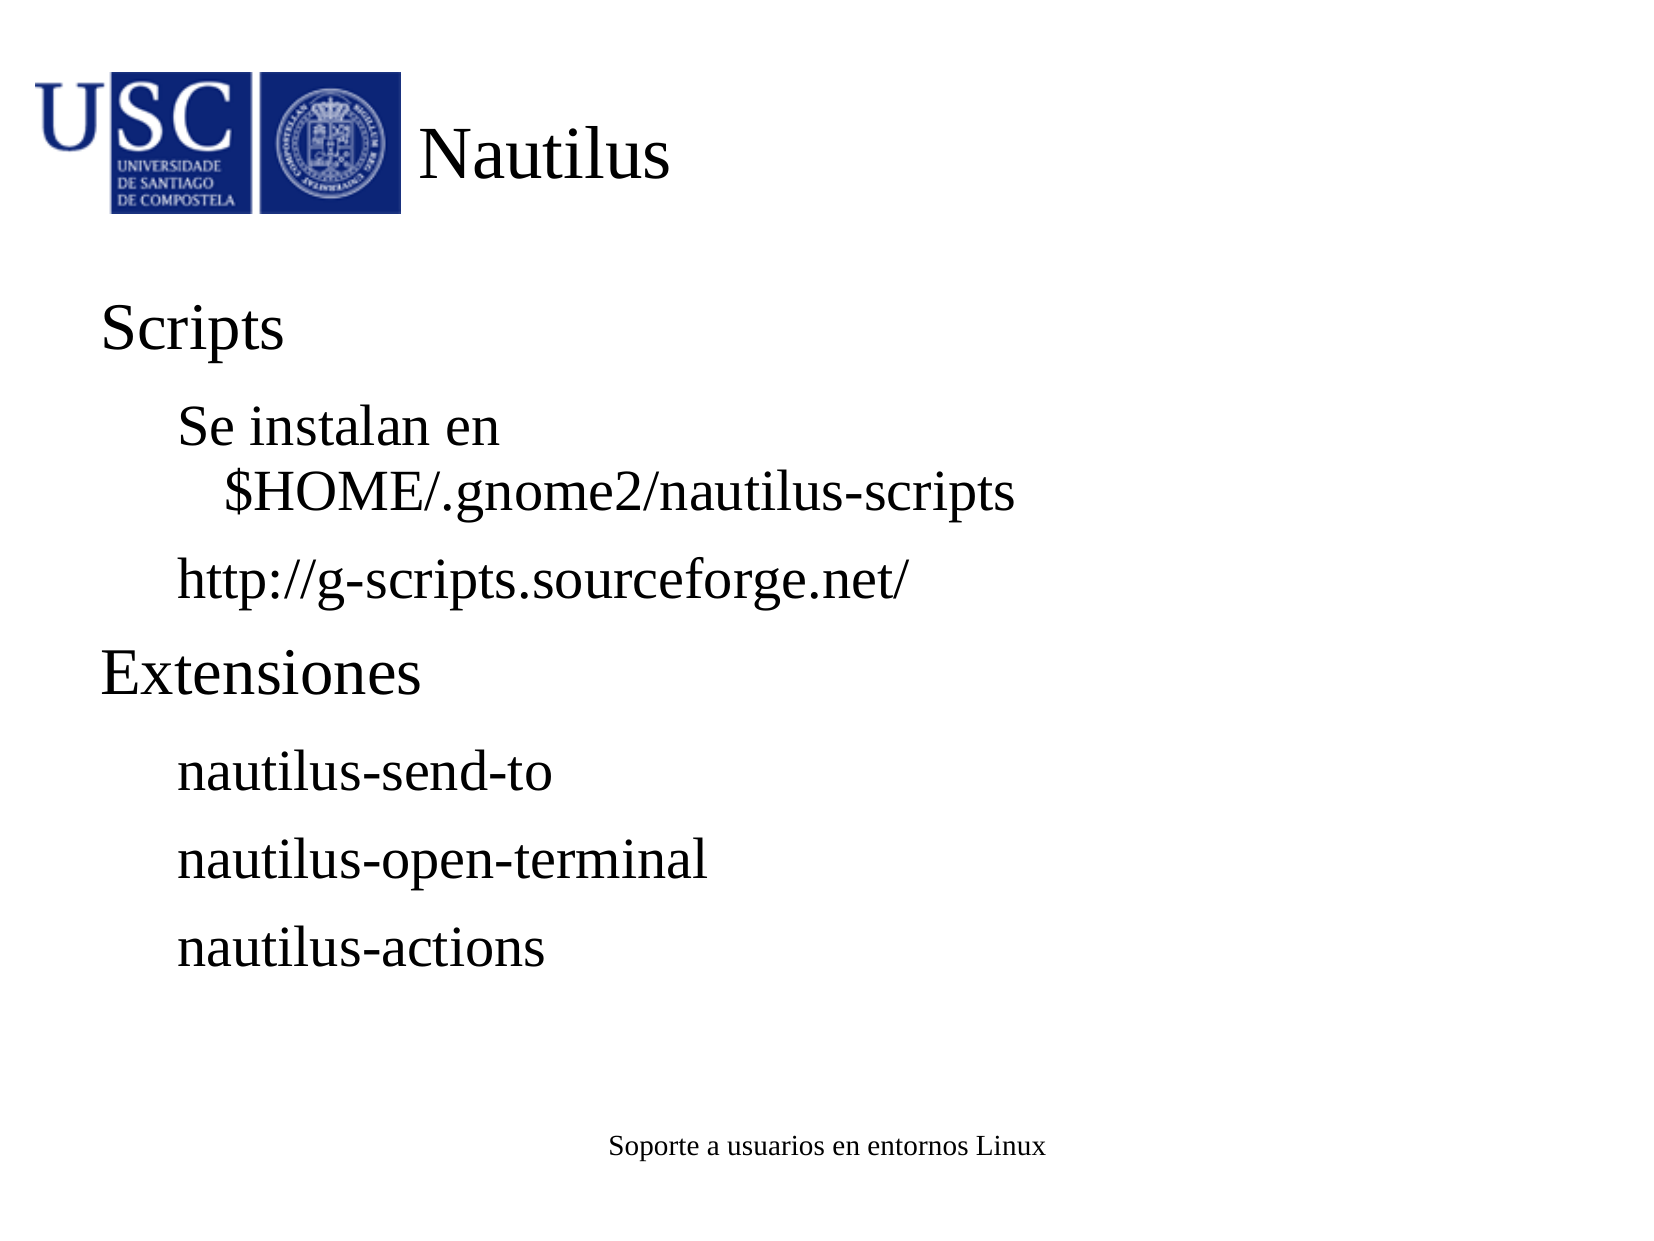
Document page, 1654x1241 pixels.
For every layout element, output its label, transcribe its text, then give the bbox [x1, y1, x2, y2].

title Nautilus [418, 49, 1571, 257]
list Scripts Se instalan en $HOME/.gnome2/nautilus-scripts http://g-scripts.sourceforge.net/ Extensiones nautilus-send-to nautilus-open-terminal nautilus-actions [82, 290, 1571, 1109]
picture [35, 72, 401, 214]
